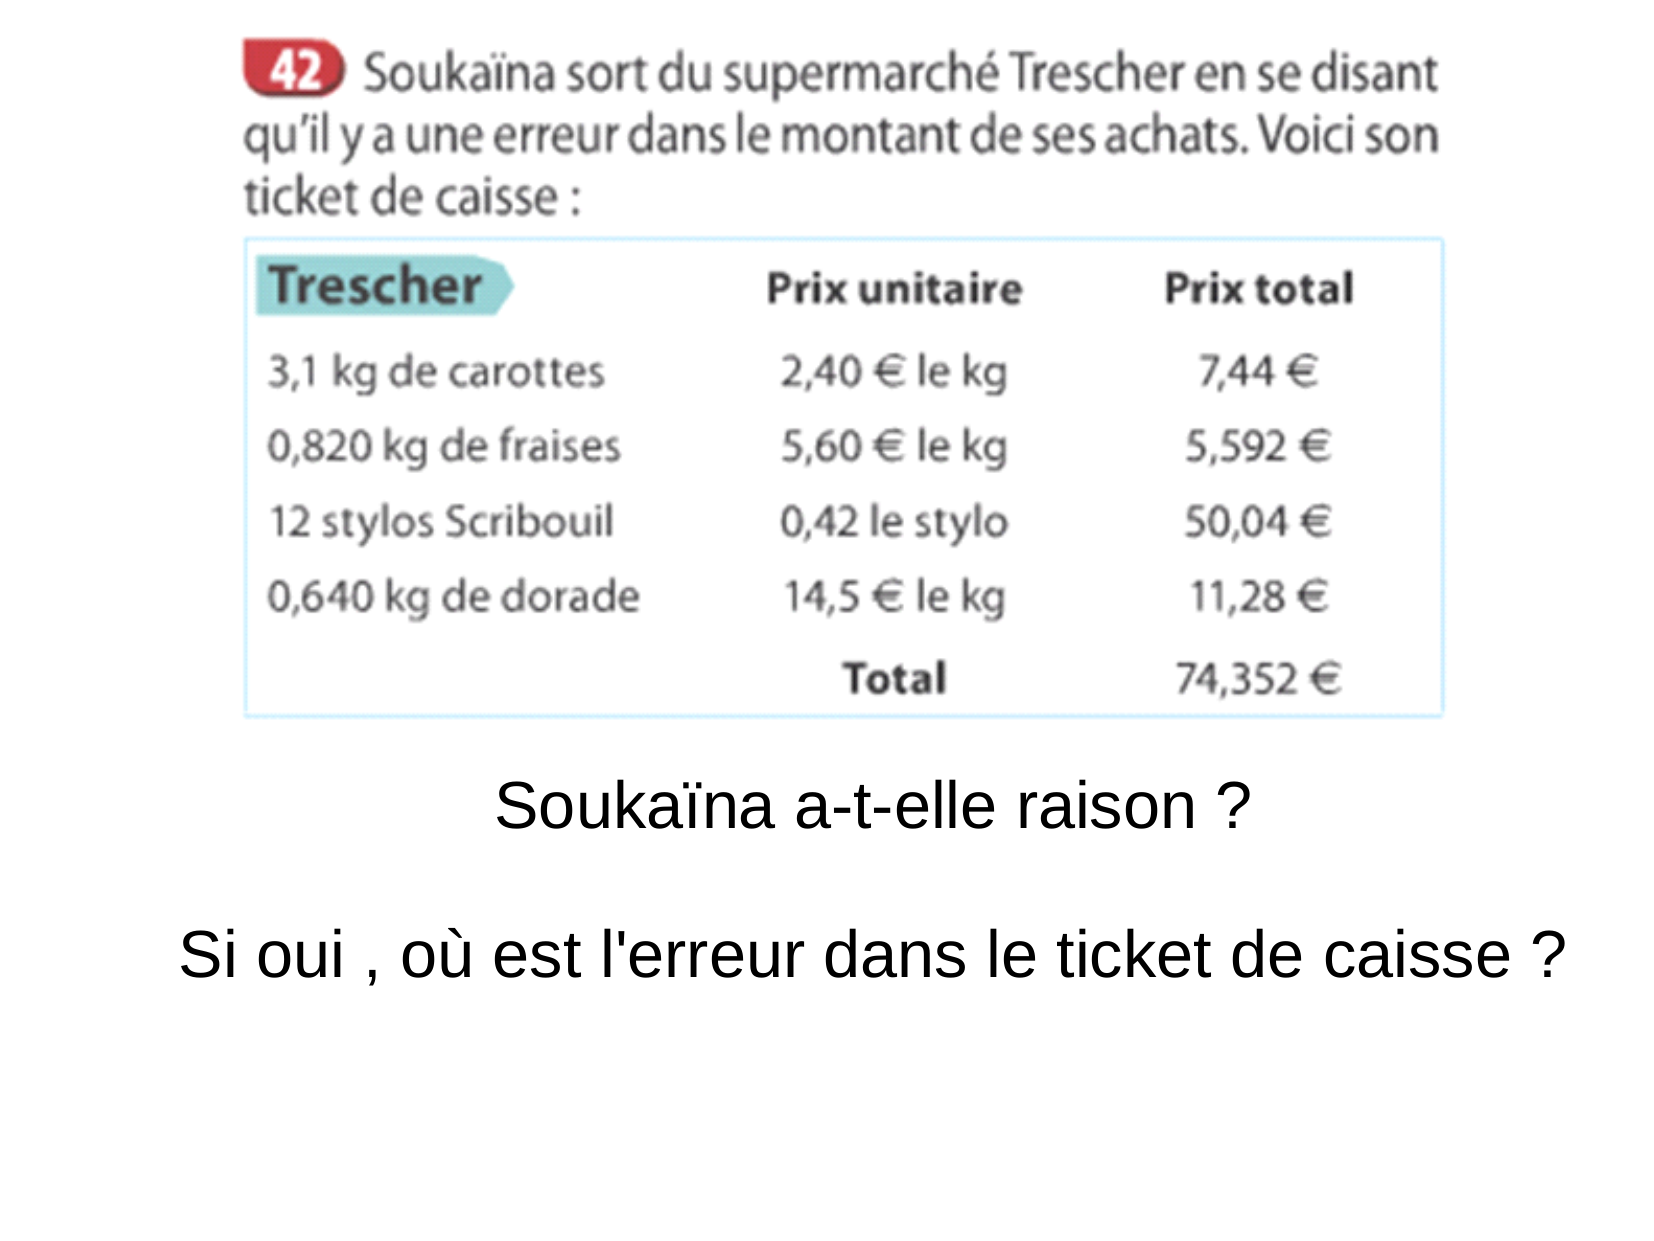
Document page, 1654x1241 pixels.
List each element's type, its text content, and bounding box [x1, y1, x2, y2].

picture [174, 2, 1489, 745]
subtitle Soukaïna a-t-elle raison ? Si oui , où est l'erreur dans le ticket de caisse ? [129, 708, 1619, 1052]
